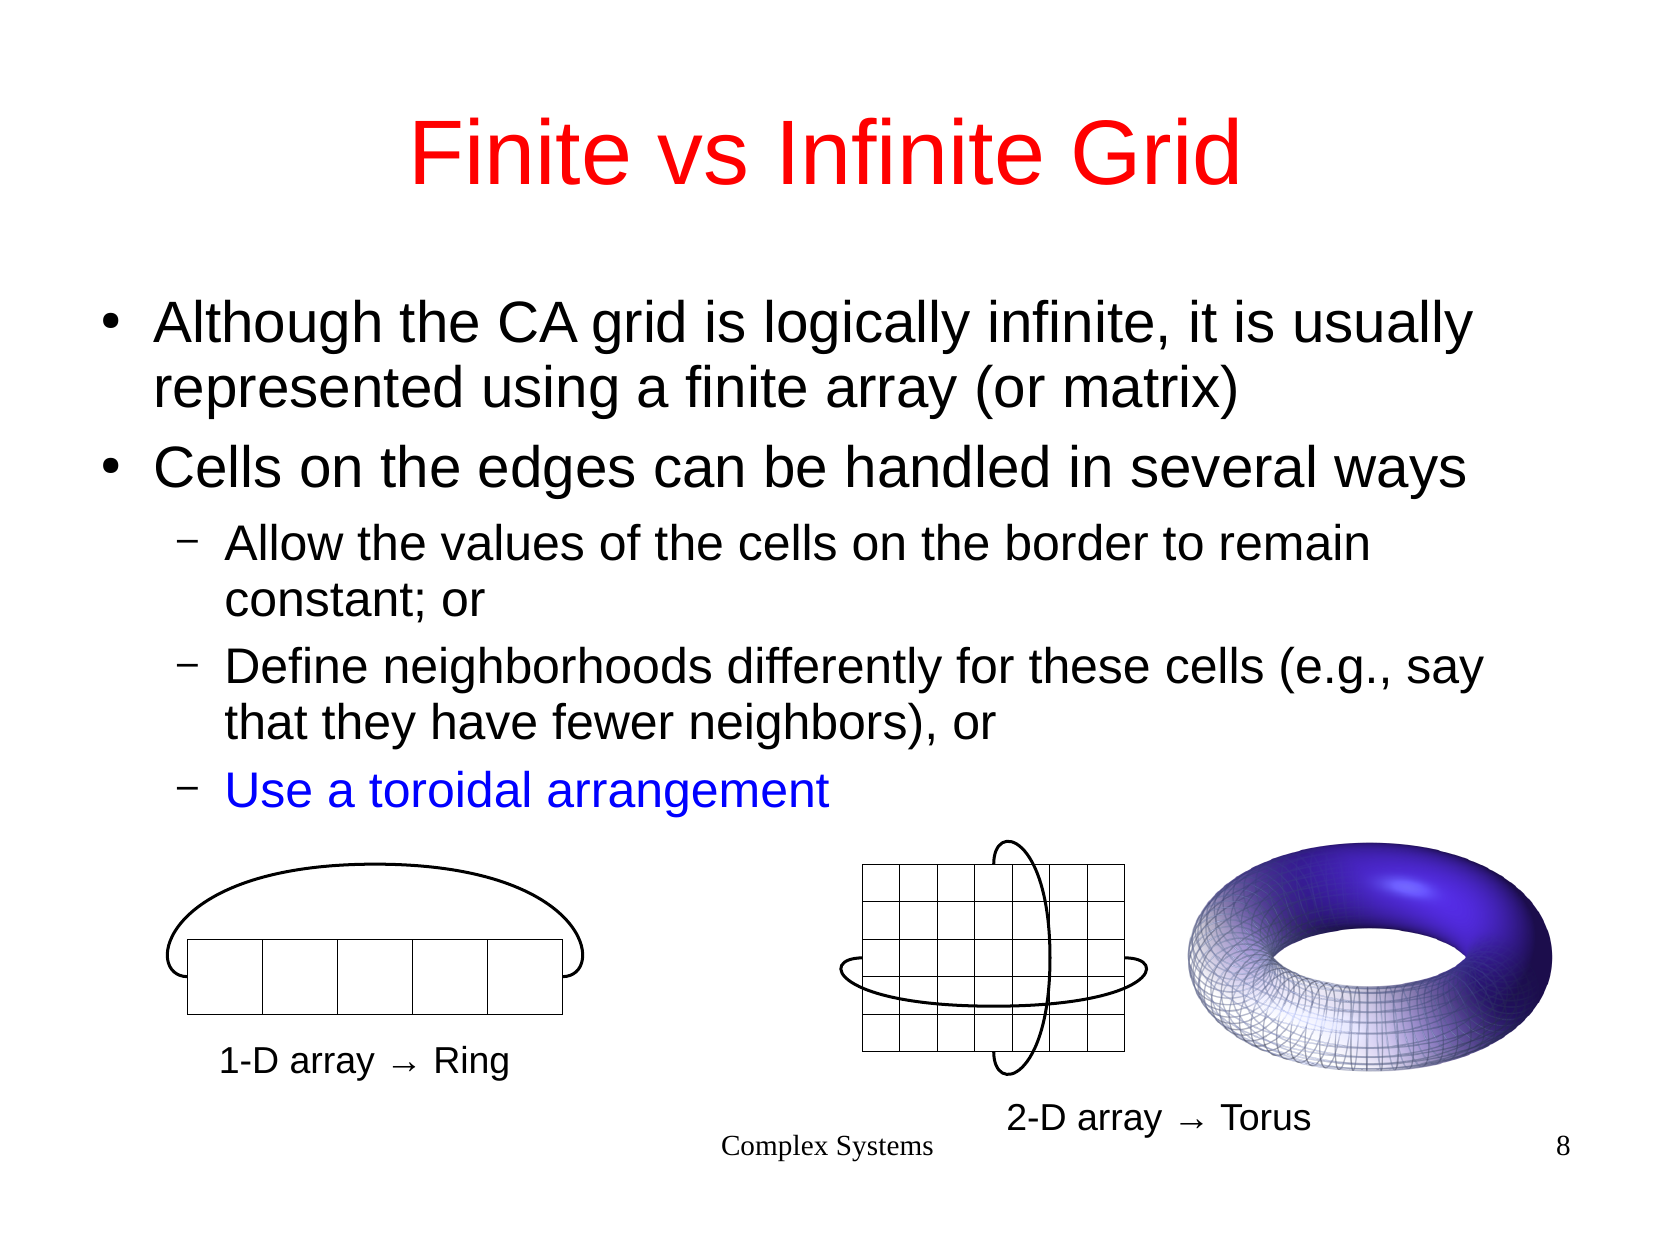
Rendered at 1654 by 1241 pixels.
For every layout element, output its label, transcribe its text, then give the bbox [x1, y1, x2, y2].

title Finite vs Infinite Grid [82, 49, 1571, 257]
text_box [862, 1014, 1043, 1052]
text_box [187, 939, 563, 1015]
text_box [1036, 1014, 1125, 1052]
picture [1162, 824, 1576, 1090]
text_box [1036, 864, 1125, 977]
text_box 1-D array → Ring [204, 1032, 526, 1090]
text_box [862, 864, 1048, 977]
text_box 2-D array → Torus [991, 1089, 1327, 1146]
list Although the CA grid is logically infinite, it is usually represented using a finite array (or matrix) Cells on the edges can be handled in several ways Allow the values of the cells on the border to remain constant; or Define neighborhoods differently for these cells (e.g., say that they have fewer neighbors), or Use a toroidal arrangement [82, 290, 1571, 1109]
